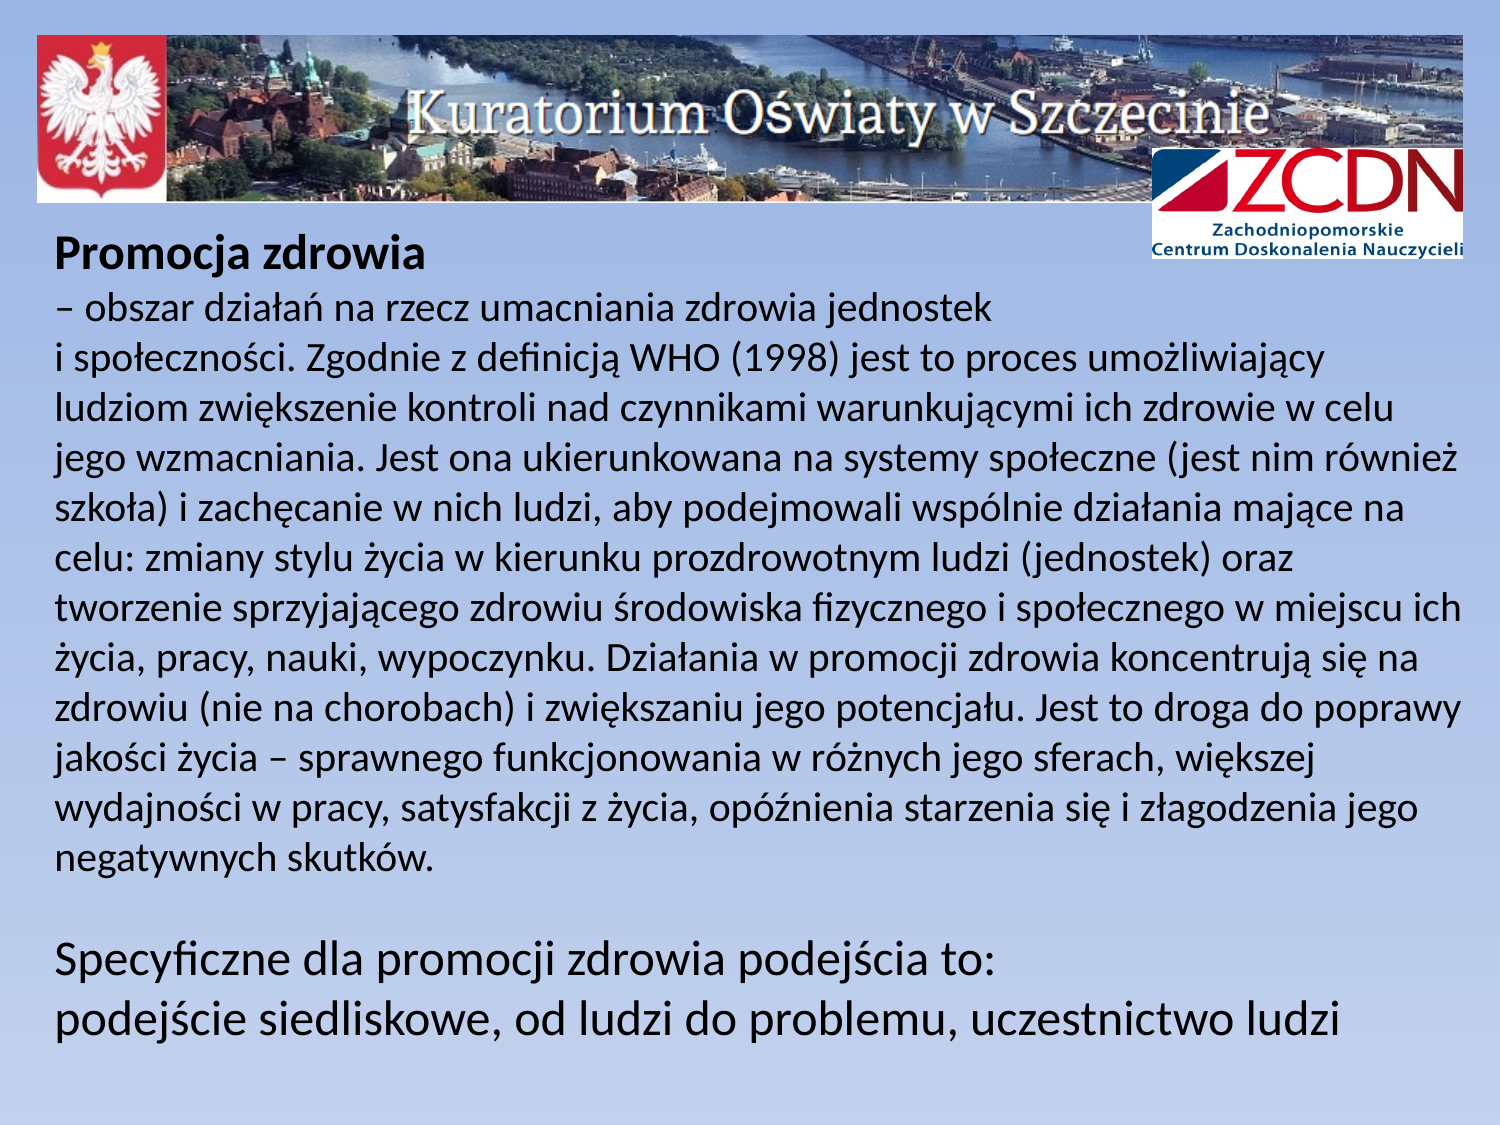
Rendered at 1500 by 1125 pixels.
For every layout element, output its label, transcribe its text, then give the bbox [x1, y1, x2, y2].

list Promocja zdrowia – obszar działań na rzecz umacniania zdrowia jednostek i społeczności. Zgodnie z definicją WHO (1998) jest to proces umożliwiający ludziom zwiększenie kontroli nad czynnikami warunkującymi ich zdrowie w celu jego wzmacniania. Jest ona ukierunkowana na systemy społeczne (jest nim również szkoła) i zachęcanie w nich ludzi, aby podejmowali wspólnie działania mające na celu: zmiany stylu życia w kierunku prozdrowotnym ludzi (jednostek) oraz tworzenie sprzyjającego zdrowiu środowiska fizycznego i społecznego w miejscu ich życia, pracy, nauki, wypoczynku. Działania w promocji zdrowia koncentrują się na zdrowiu (nie na chorobach) i zwiększaniu jego potencjału. Jest to droga do poprawy jakości życia – sprawnego funkcjonowania w różnych jego sferach, większej wydajności w pracy, satysfakcji z życia, opóźnienia starzenia się i złagodzenia jego negatywnych skutków. Specyficzne dla promocji zdrowia podejścia to: podejście siedliskowe, od ludzi do problemu, uczestnictwo ludzi [37, 211, 1480, 1125]
picture [37, 35, 1463, 259]
